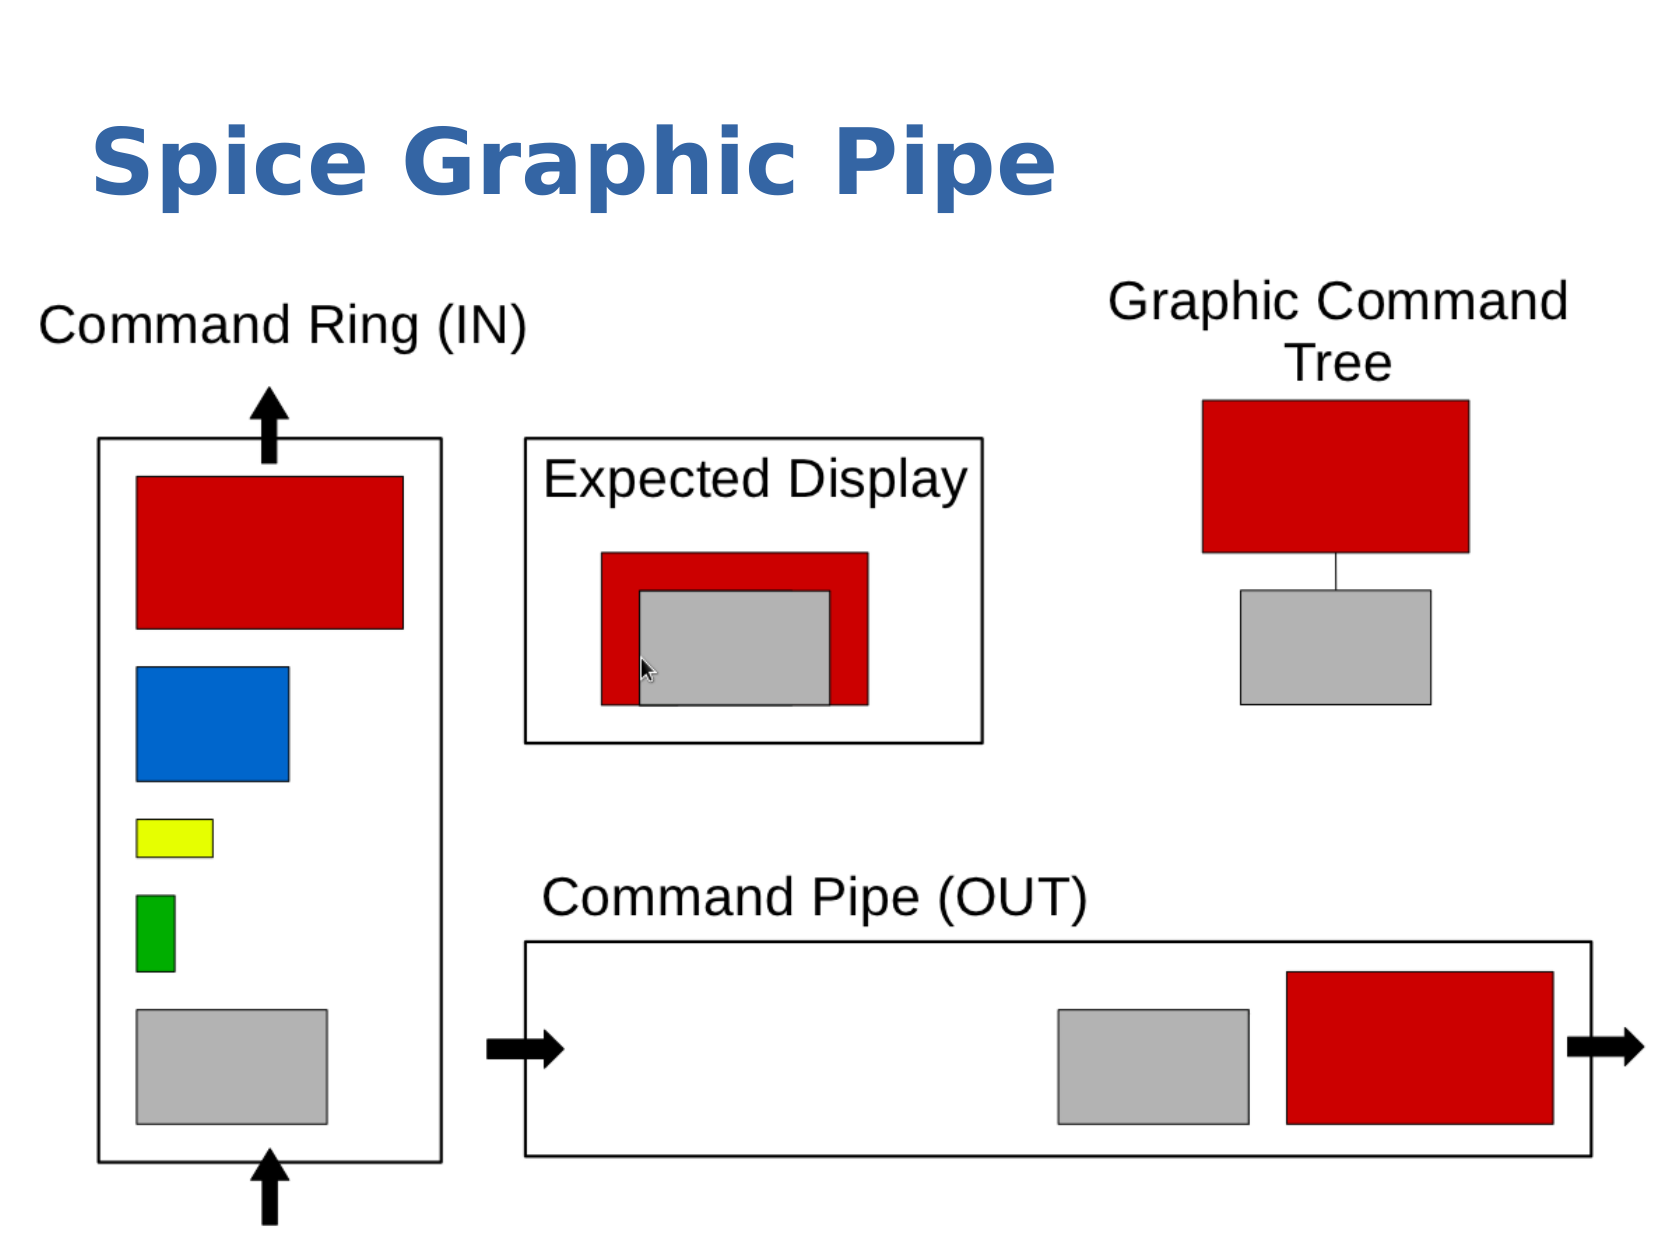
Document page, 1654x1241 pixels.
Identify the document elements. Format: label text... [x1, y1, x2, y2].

picture [0, 262, 1654, 1233]
text_box Spice Graphic Pipe [75, 101, 1576, 263]
